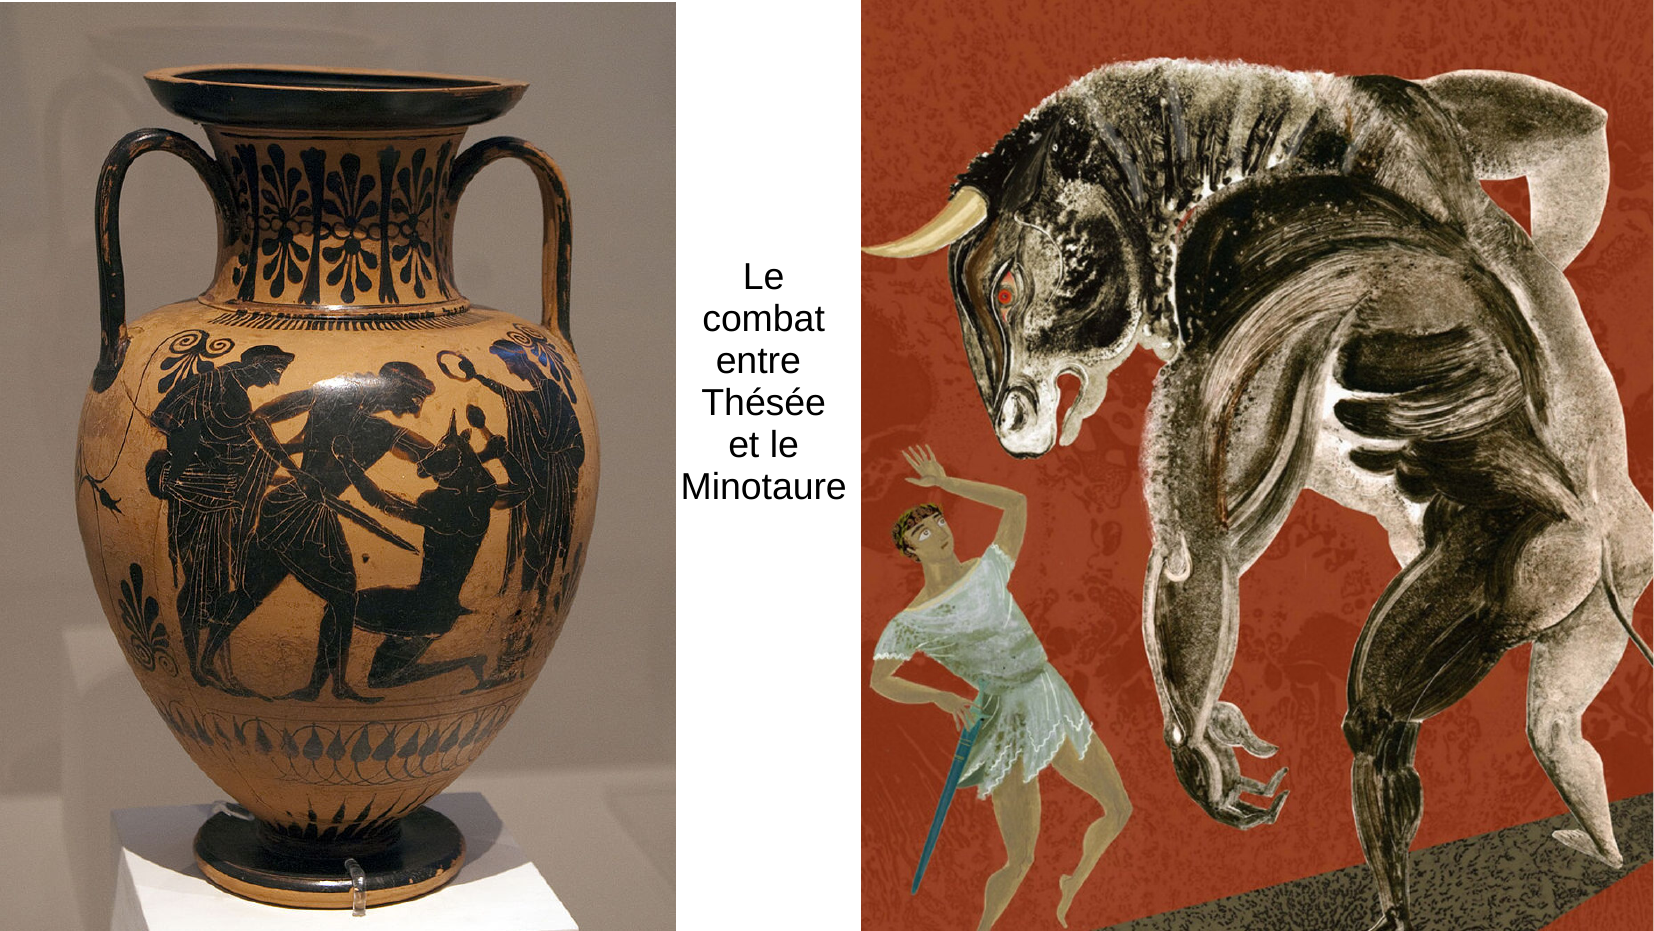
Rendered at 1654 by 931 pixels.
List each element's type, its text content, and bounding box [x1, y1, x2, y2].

text_box Le combat entre Thésée et le Minotaure [665, 248, 863, 515]
picture [0, 2, 676, 931]
picture [861, 0, 1654, 931]
